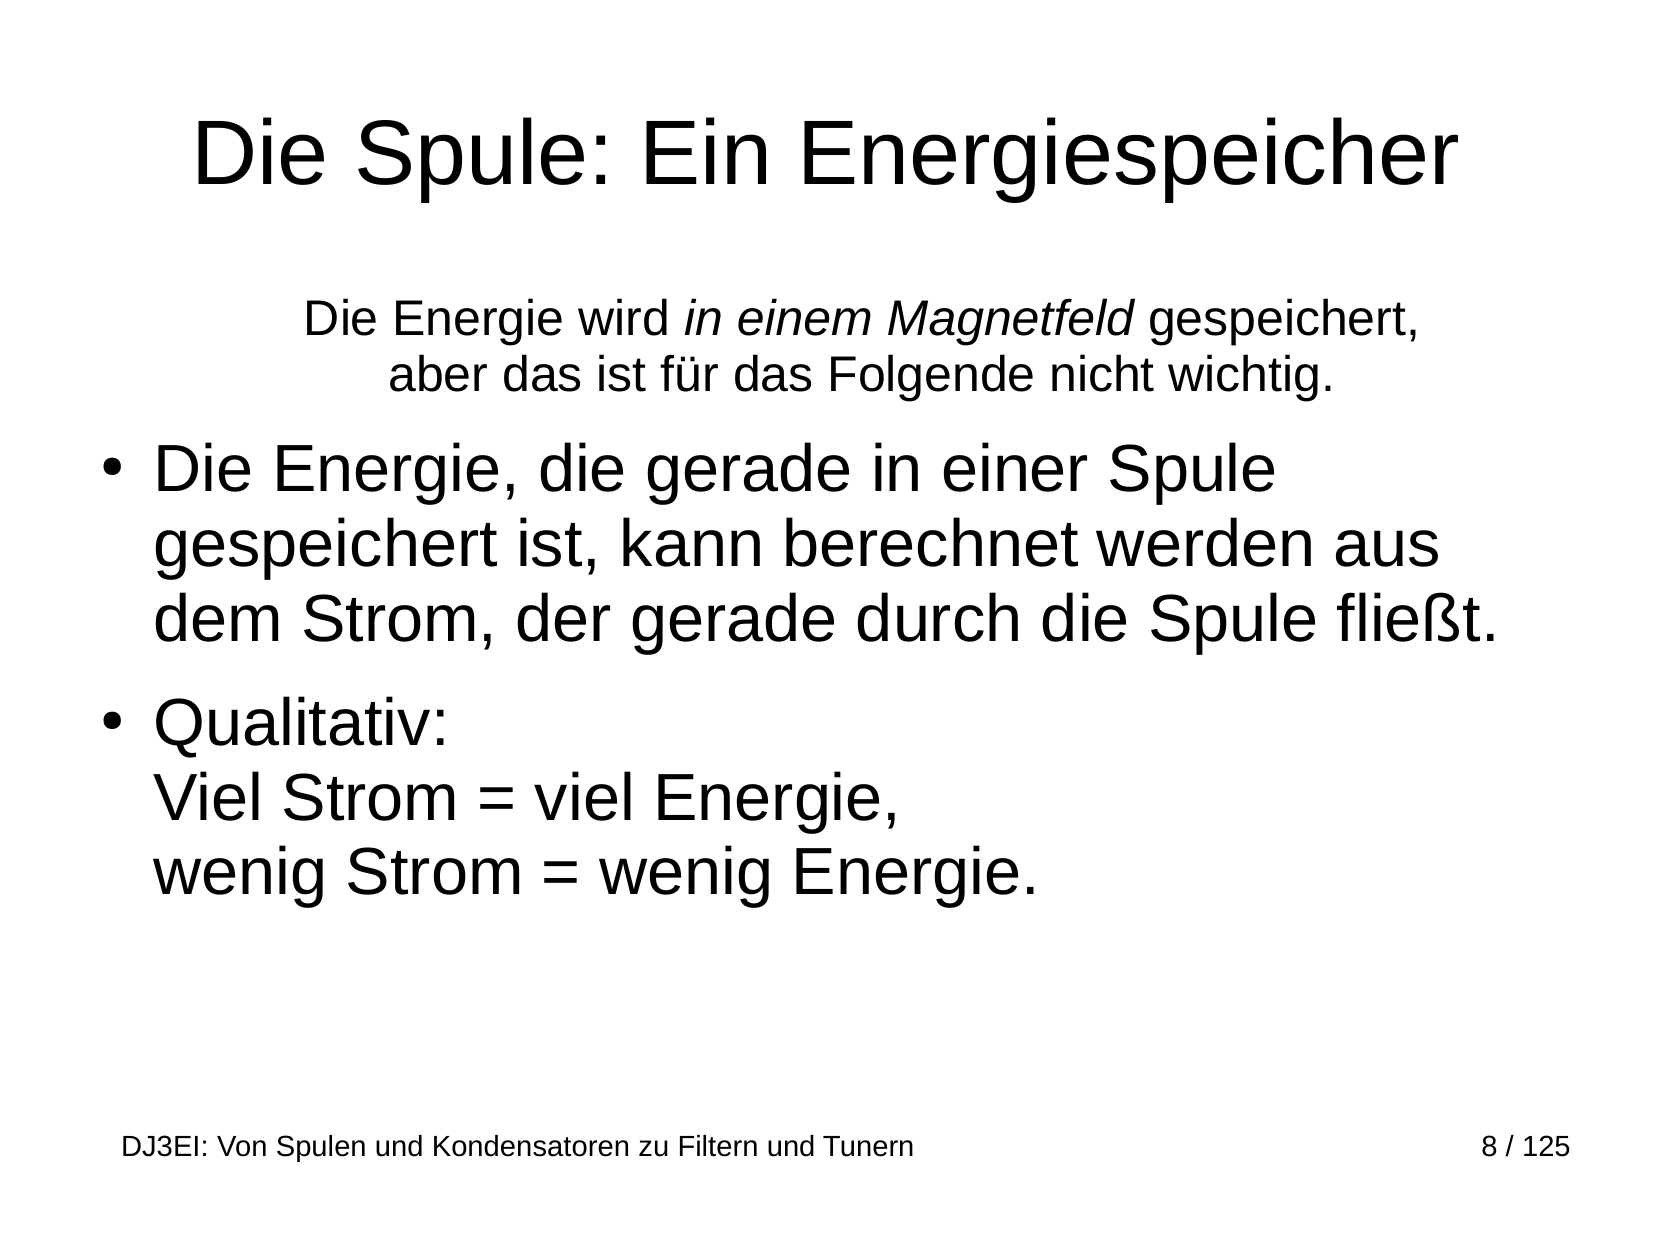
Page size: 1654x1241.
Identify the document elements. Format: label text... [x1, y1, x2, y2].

list Die Energie wird in einem Magnetfeld gespeichert, aber das ist für das Folgende nicht wichtig. Die Energie, die gerade in einer Spule gespeichert ist, kann berechnet werden aus dem Strom, der gerade durch die Spule fließt. Qualitativ: Viel Strom = viel Energie, wenig Strom = wenig Energie. [82, 290, 1571, 1010]
title Die Spule: Ein Energiespeicher [82, 49, 1571, 257]
